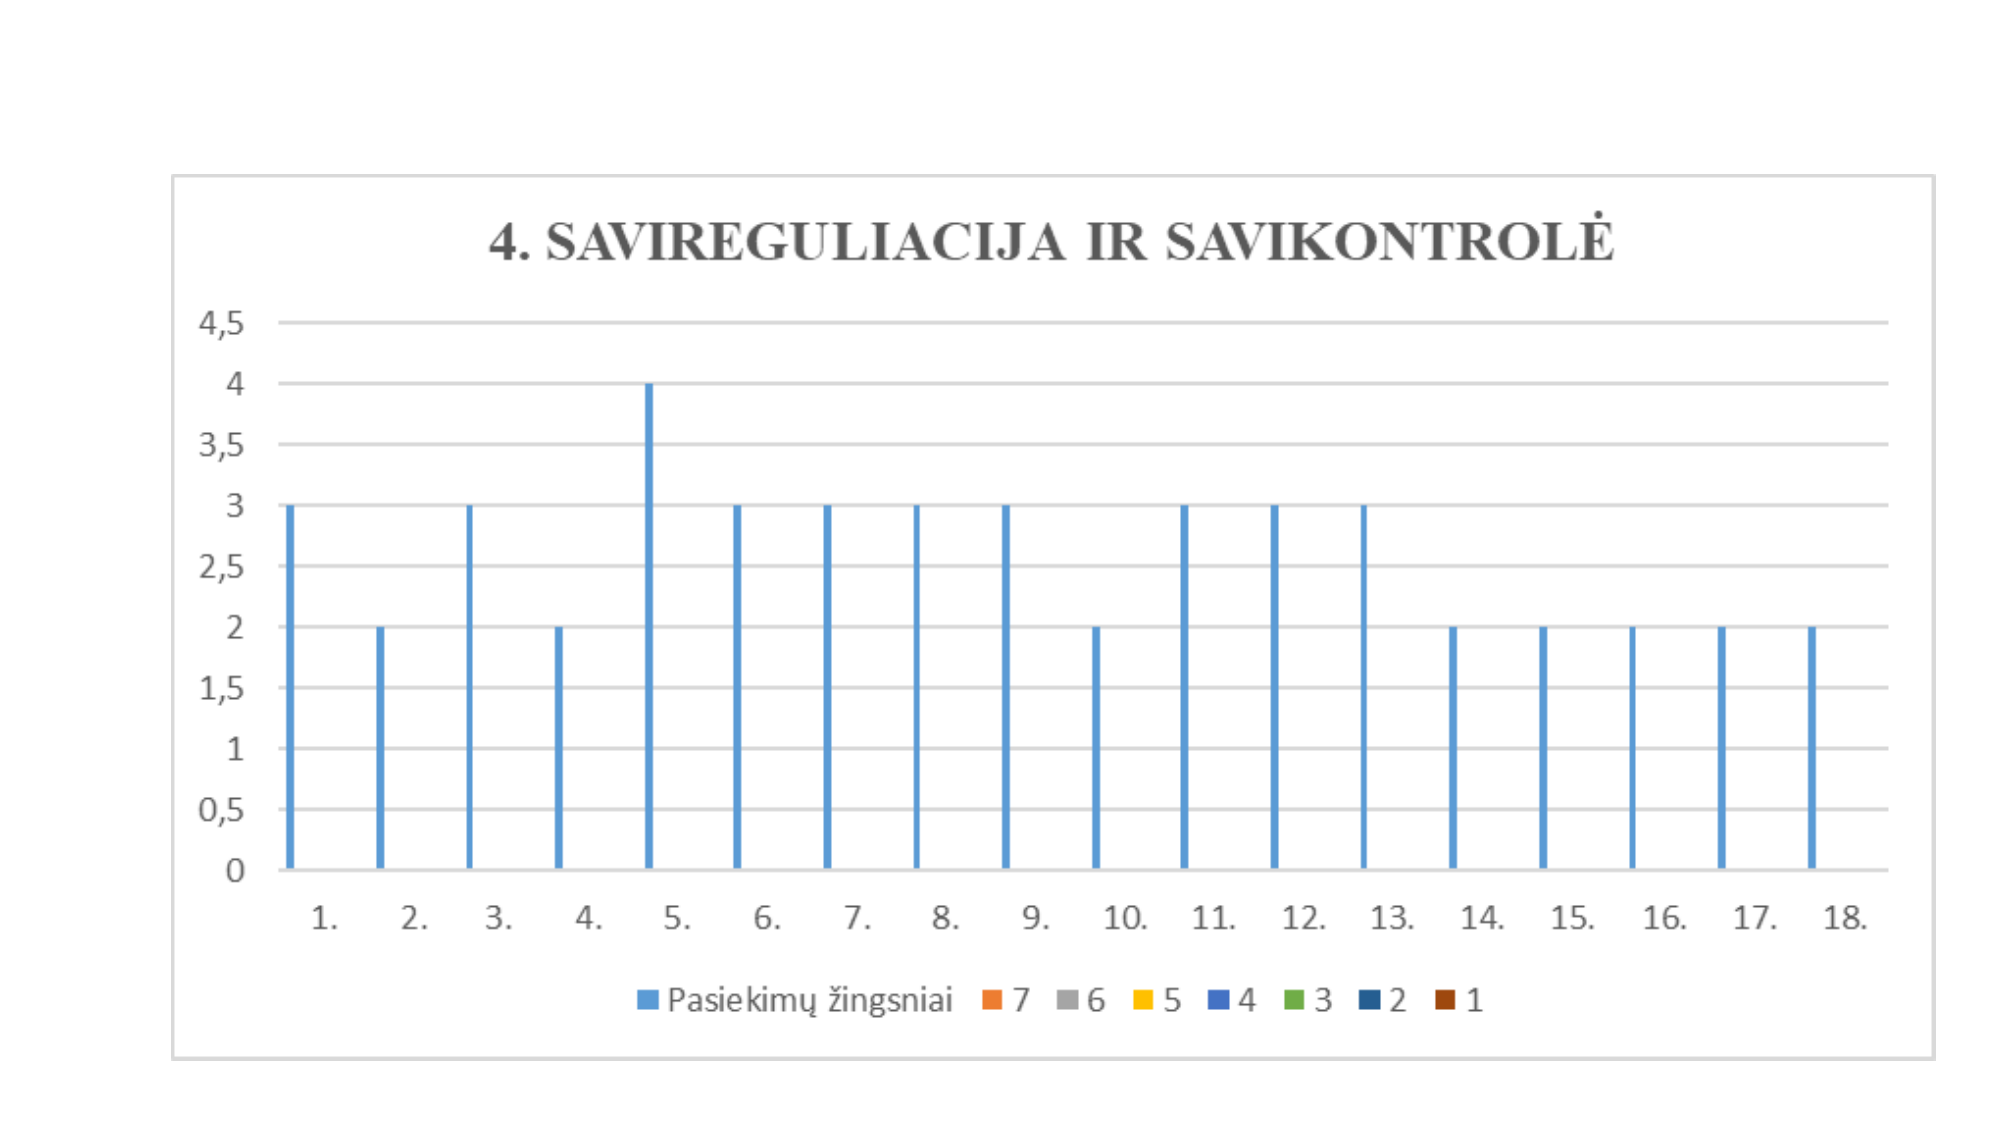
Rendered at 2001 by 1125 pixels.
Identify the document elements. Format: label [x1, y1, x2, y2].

picture [171, 174, 1936, 1061]
